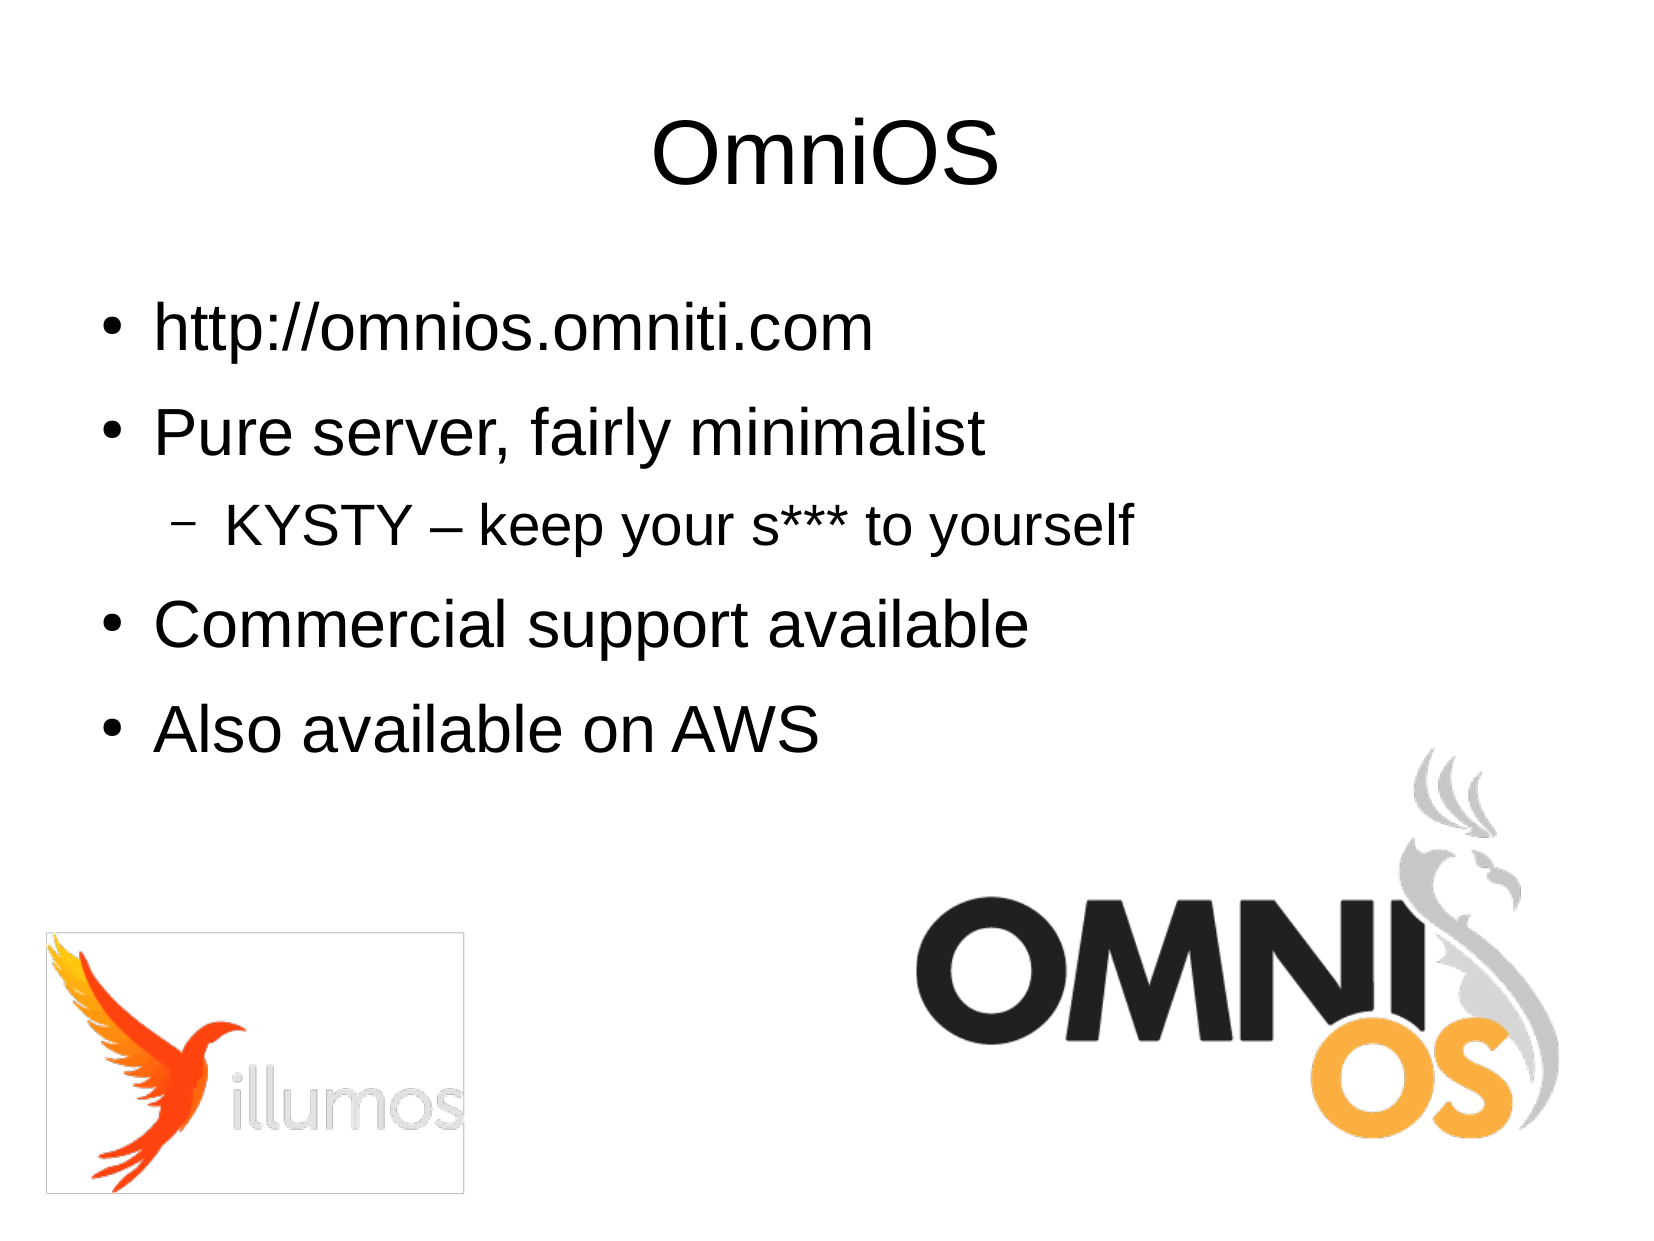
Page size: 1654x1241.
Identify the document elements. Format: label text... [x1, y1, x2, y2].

picture [915, 746, 1561, 1141]
list http://omnios.omniti.com Pure server, fairly minimalist KYSTY – keep your s*** to yourself Commercial support available Also available on AWS [82, 290, 1571, 1010]
title OmniOS [82, 49, 1571, 257]
picture [0, 886, 511, 1241]
